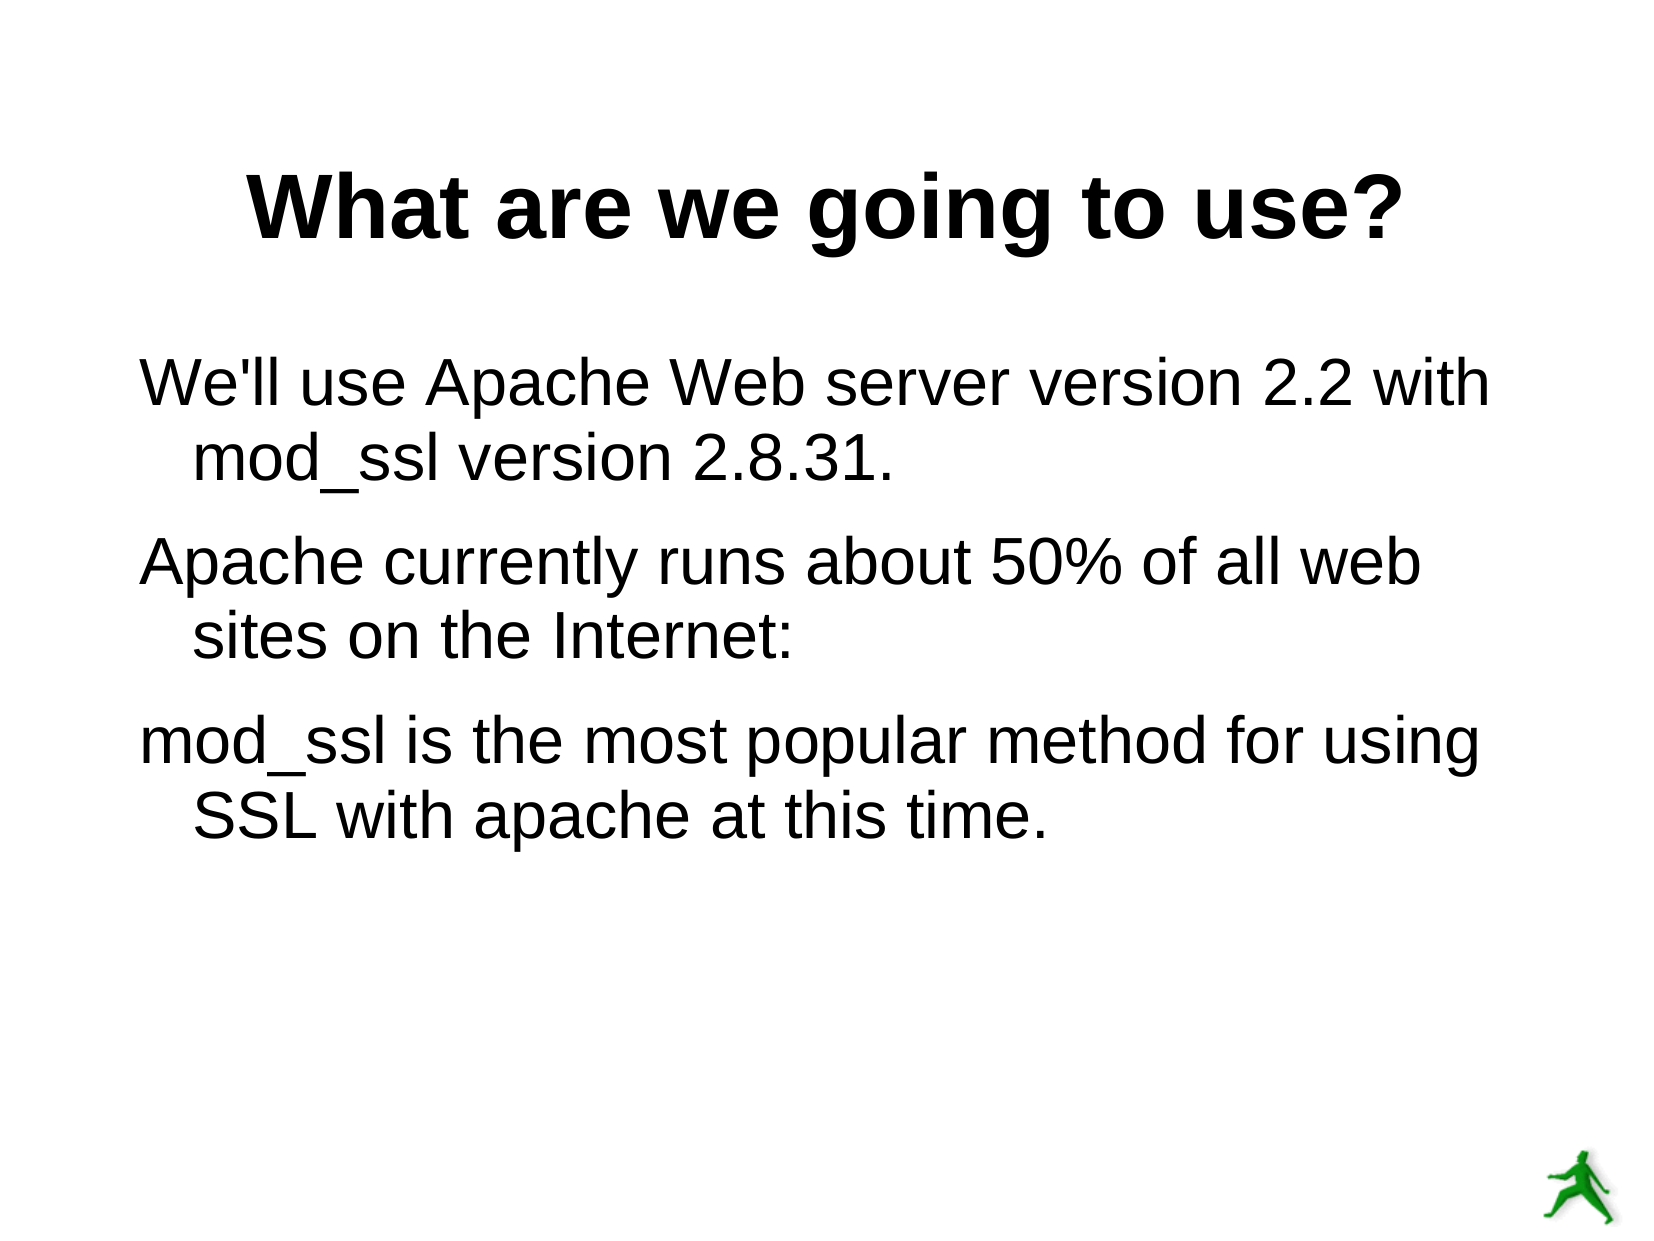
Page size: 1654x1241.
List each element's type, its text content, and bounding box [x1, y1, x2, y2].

picture [1541, 1135, 1634, 1227]
list We'll use Apache Web server version 2.2 with mod_ssl version 2.8.31. Apache currently runs about 50% of all web sites on the Internet: mod_ssl is the most popular method for using SSL with apache at this time. [121, 344, 1534, 1127]
title What are we going to use? [121, 102, 1534, 311]
